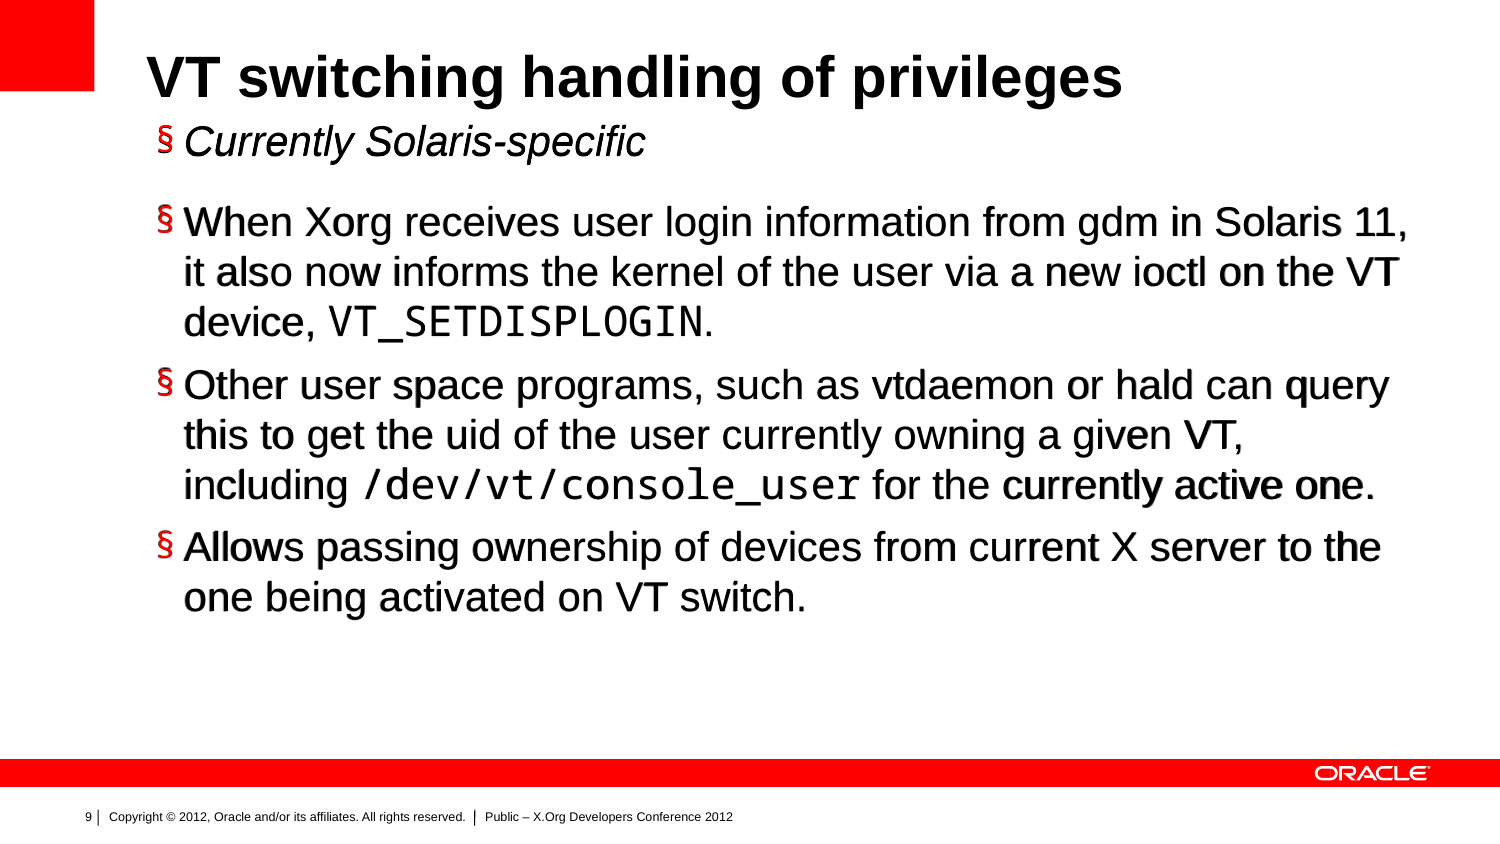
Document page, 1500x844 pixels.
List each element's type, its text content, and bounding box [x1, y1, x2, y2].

list When Xorg receives user login information from gdm in Solaris 11, it also now informs the kernel of the user via a new ioctl on the VT device, VT_SETDISPLOGIN. Other user space programs, such as vtdaemon or hald can query this to get the uid of the user currently owning a given VT, including /dev/vt/console_user for the currently active one. Allows passing ownership of devices from current X server to the one being activated on VT switch. [131, 187, 1426, 776]
list Currently Solaris-specific [131, 106, 1482, 157]
picture [0, 759, 1500, 787]
title VT switching handling of privileges [131, 40, 1482, 106]
